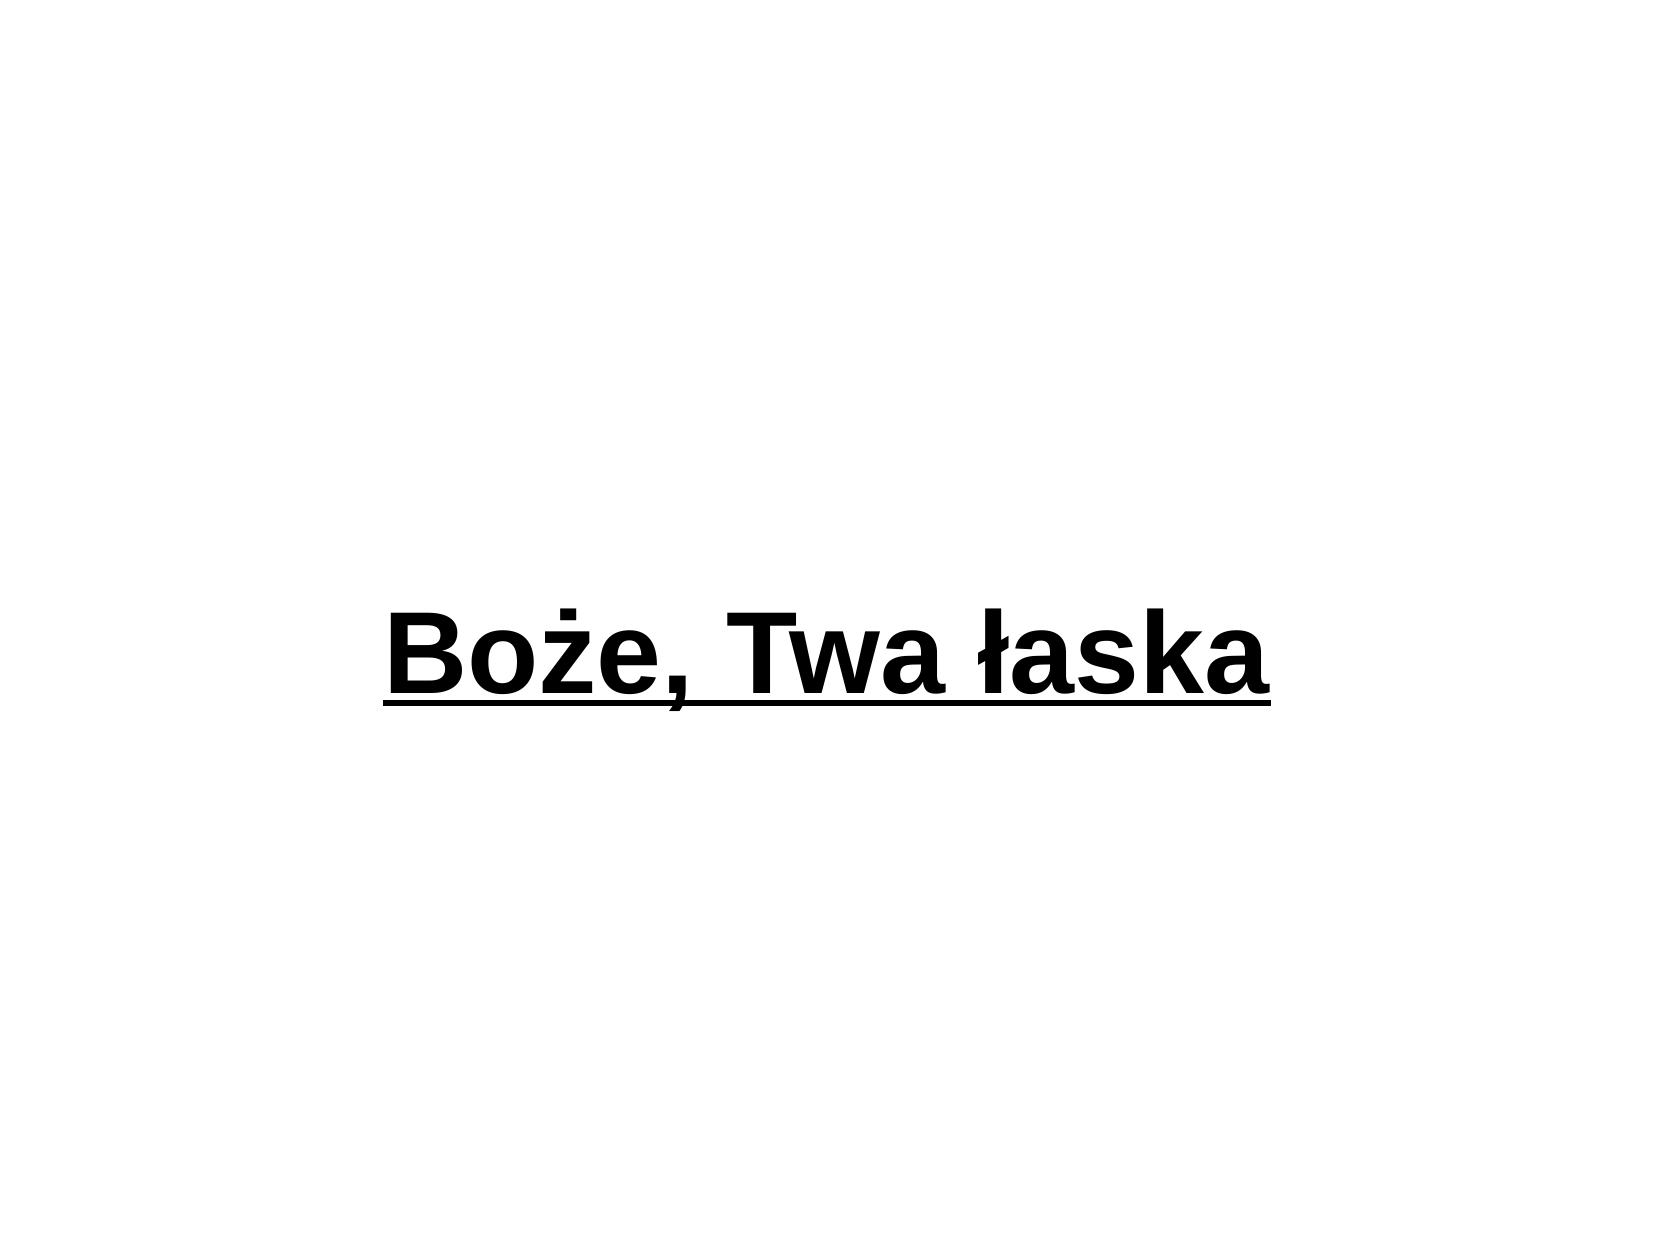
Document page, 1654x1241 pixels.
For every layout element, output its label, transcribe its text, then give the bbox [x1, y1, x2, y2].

subtitle Boże, Twa łaska [0, 0, 1654, 1241]
